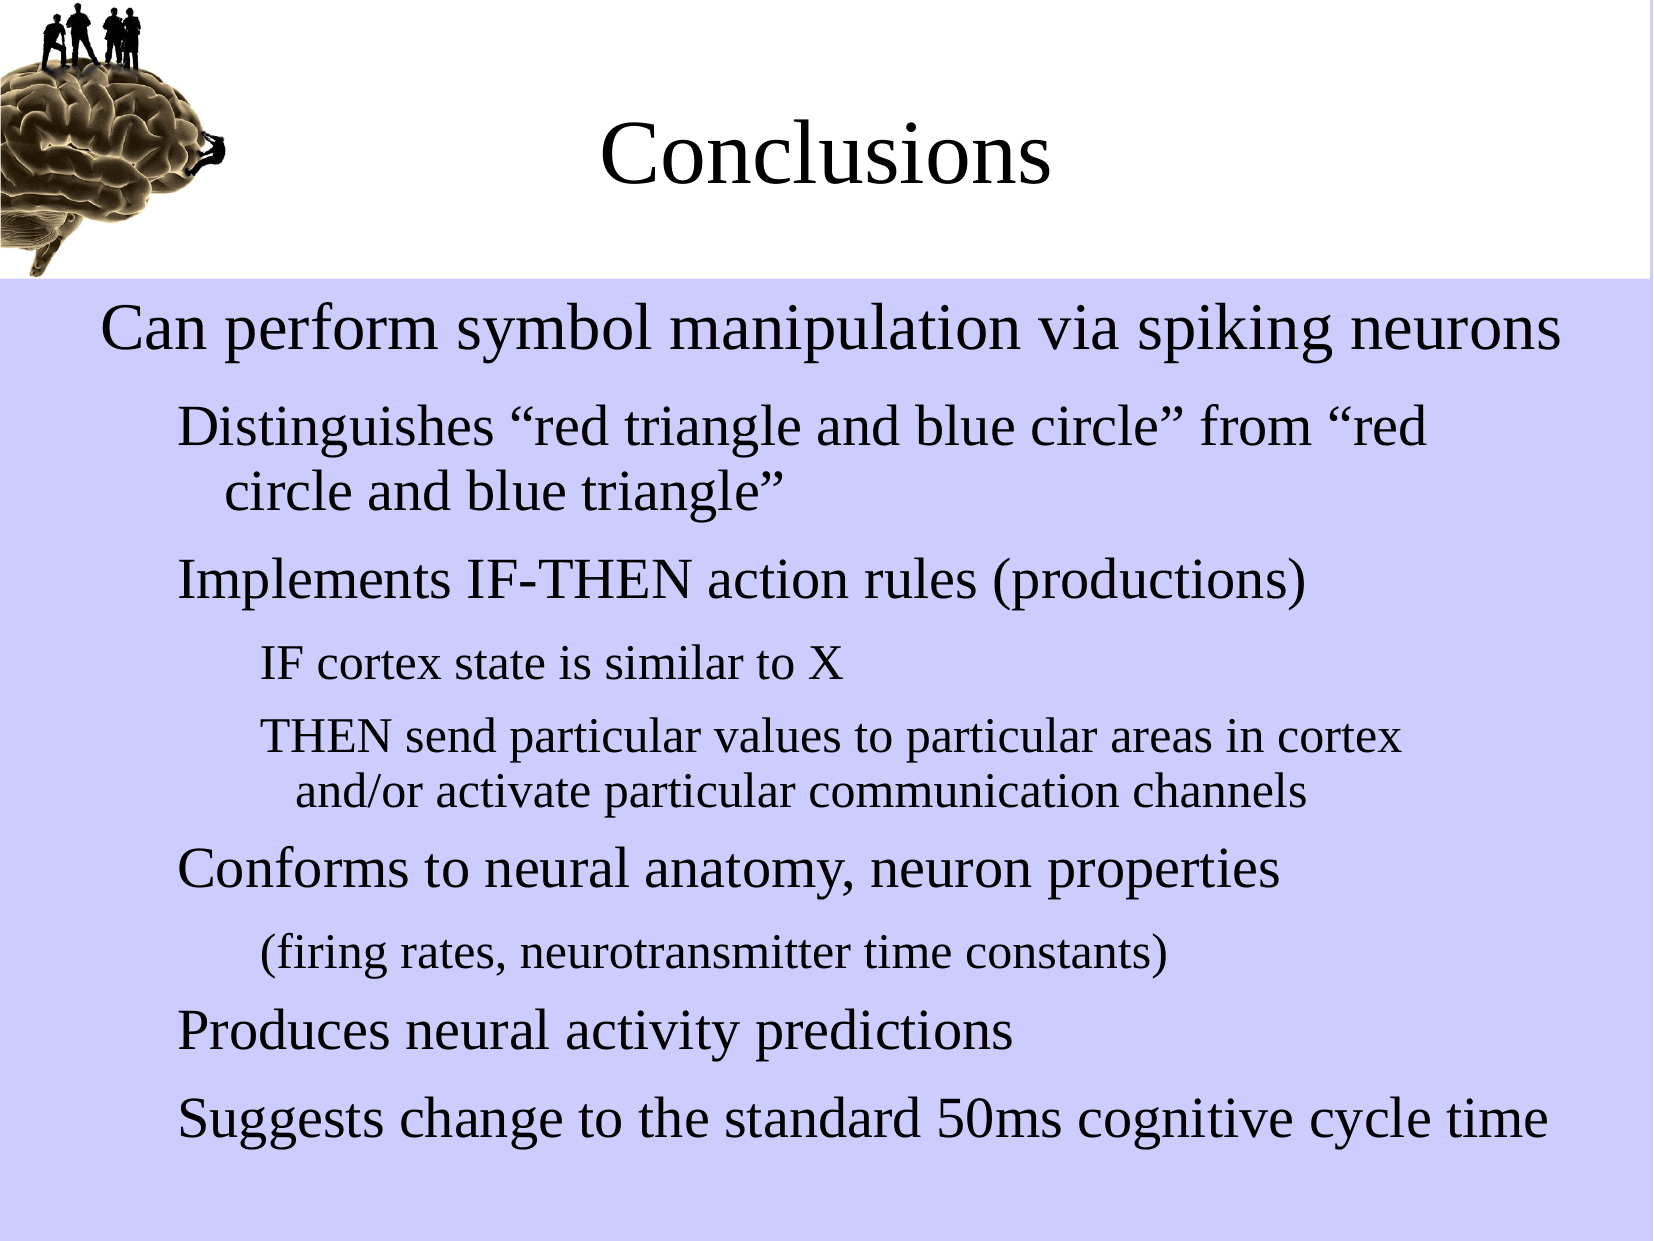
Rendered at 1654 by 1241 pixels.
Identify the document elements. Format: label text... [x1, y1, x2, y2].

list Can perform symbol manipulation via spiking neurons Distinguishes “red triangle and blue circle” from “red circle and blue triangle” Implements IF-THEN action rules (productions) IF cortex state is similar to X THEN send particular values to particular areas in cortex and/or activate particular communication channels Conforms to neural anatomy, neuron properties (firing rates, neurotransmitter time constants) Produces neural activity predictions Suggests change to the standard 50ms cognitive cycle time [82, 290, 1571, 1160]
picture [0, 0, 226, 278]
title Conclusions [82, 56, 1571, 250]
